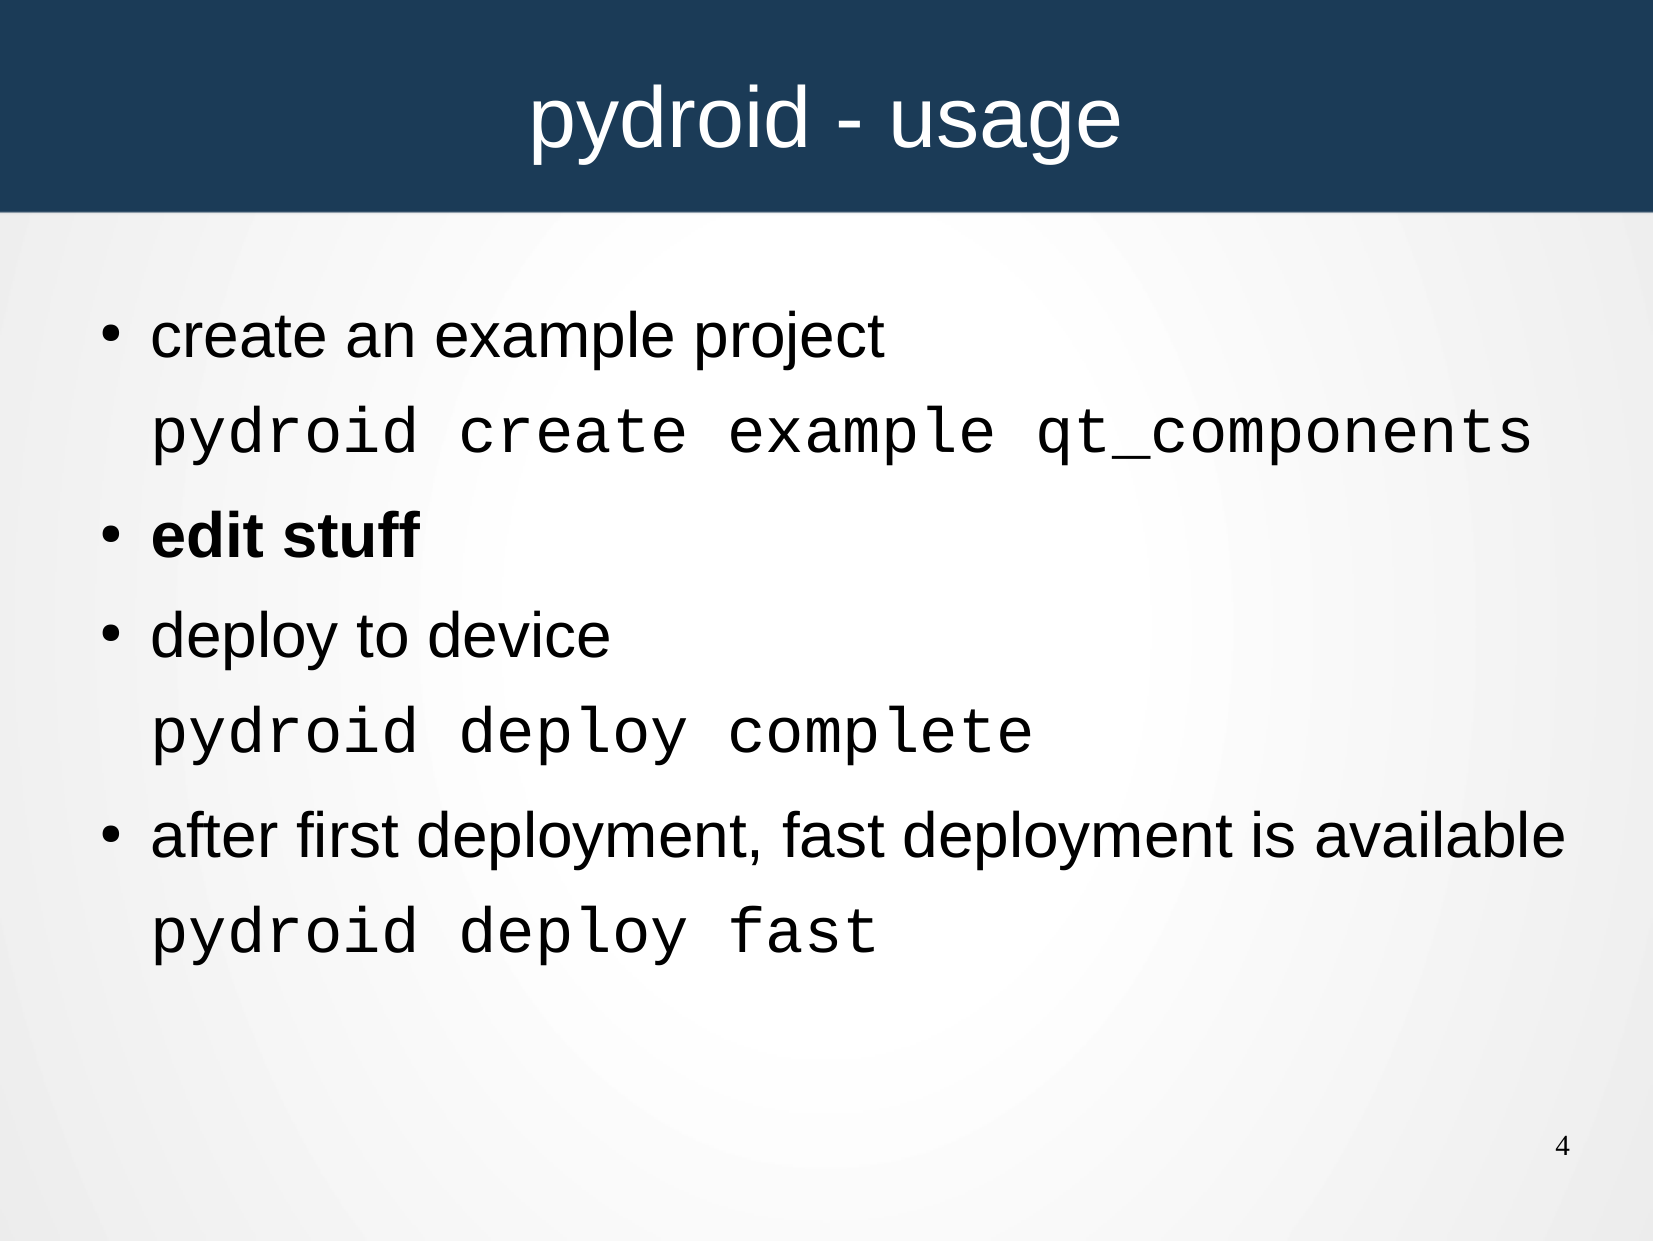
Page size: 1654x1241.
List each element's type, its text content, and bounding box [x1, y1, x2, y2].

list create an example project pydroid create example qt_components edit stuff deploy to device pydroid deploy complete after first deployment, fast deployment is available pydroid deploy fast [82, 299, 1571, 1019]
picture [0, 0, 1653, 1241]
title pydroid - usage [82, 47, 1571, 189]
